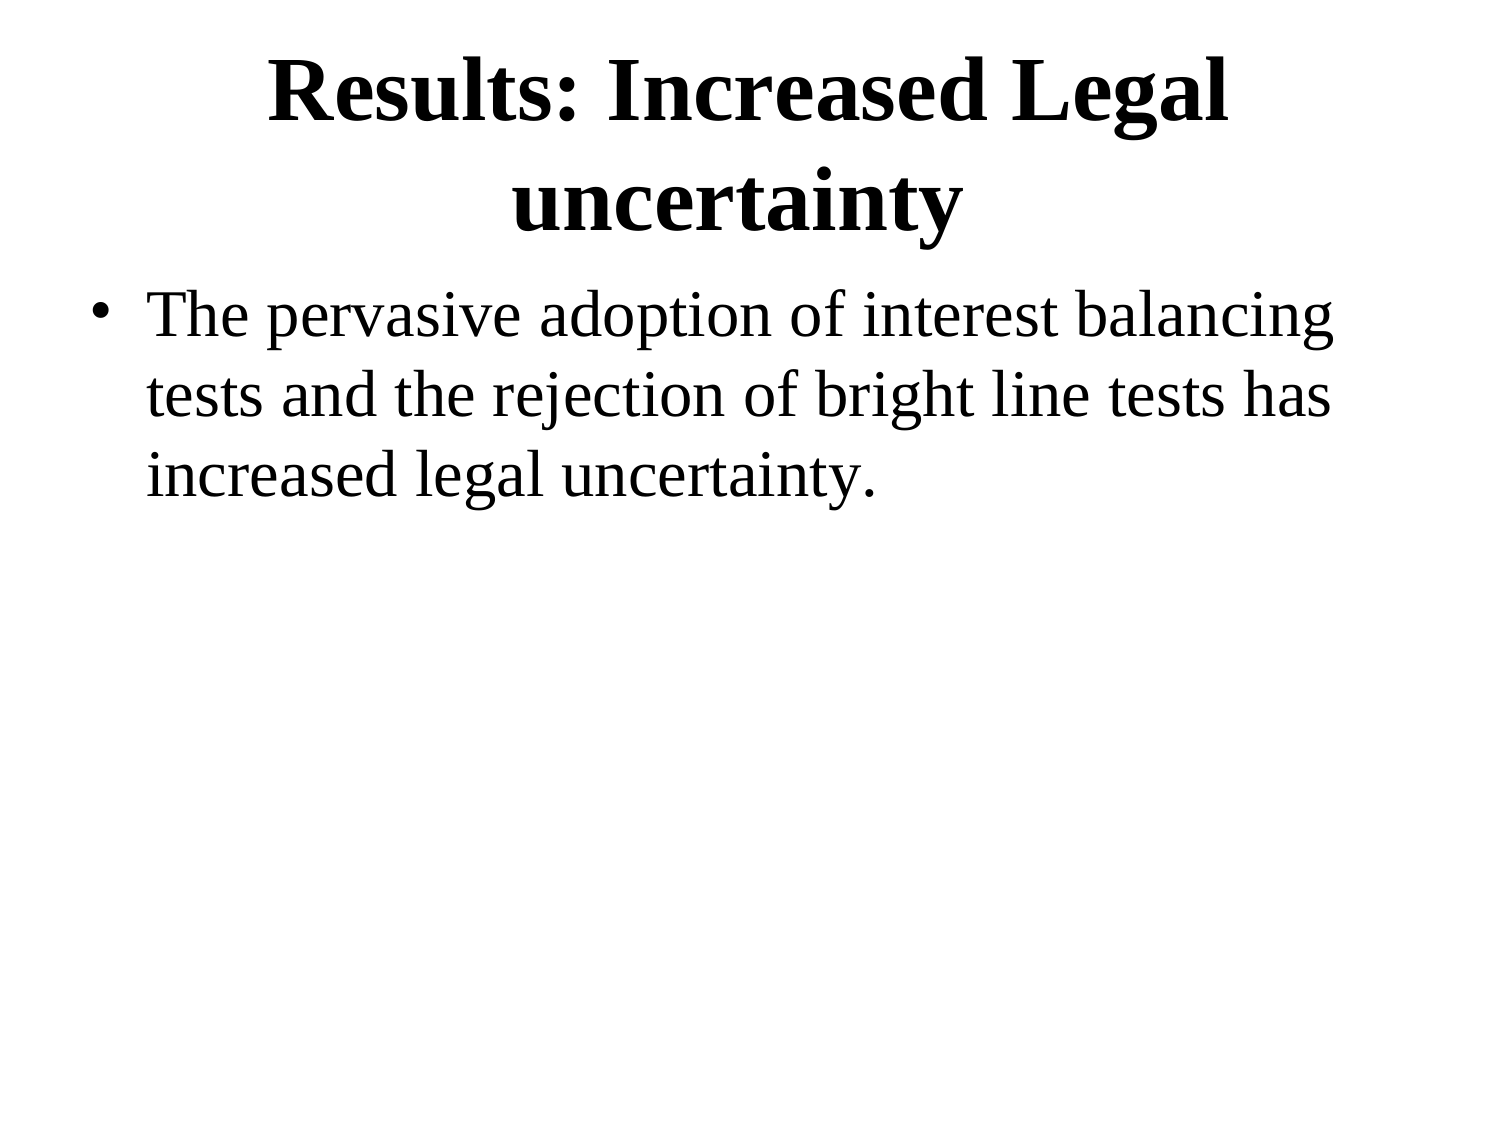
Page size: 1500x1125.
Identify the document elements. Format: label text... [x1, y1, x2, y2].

title Results: Increased Legal uncertainty [75, 45, 1426, 233]
list The pervasive adoption of interest balancing tests and the rejection of bright line tests has increased legal uncertainty. [75, 262, 1426, 1005]
